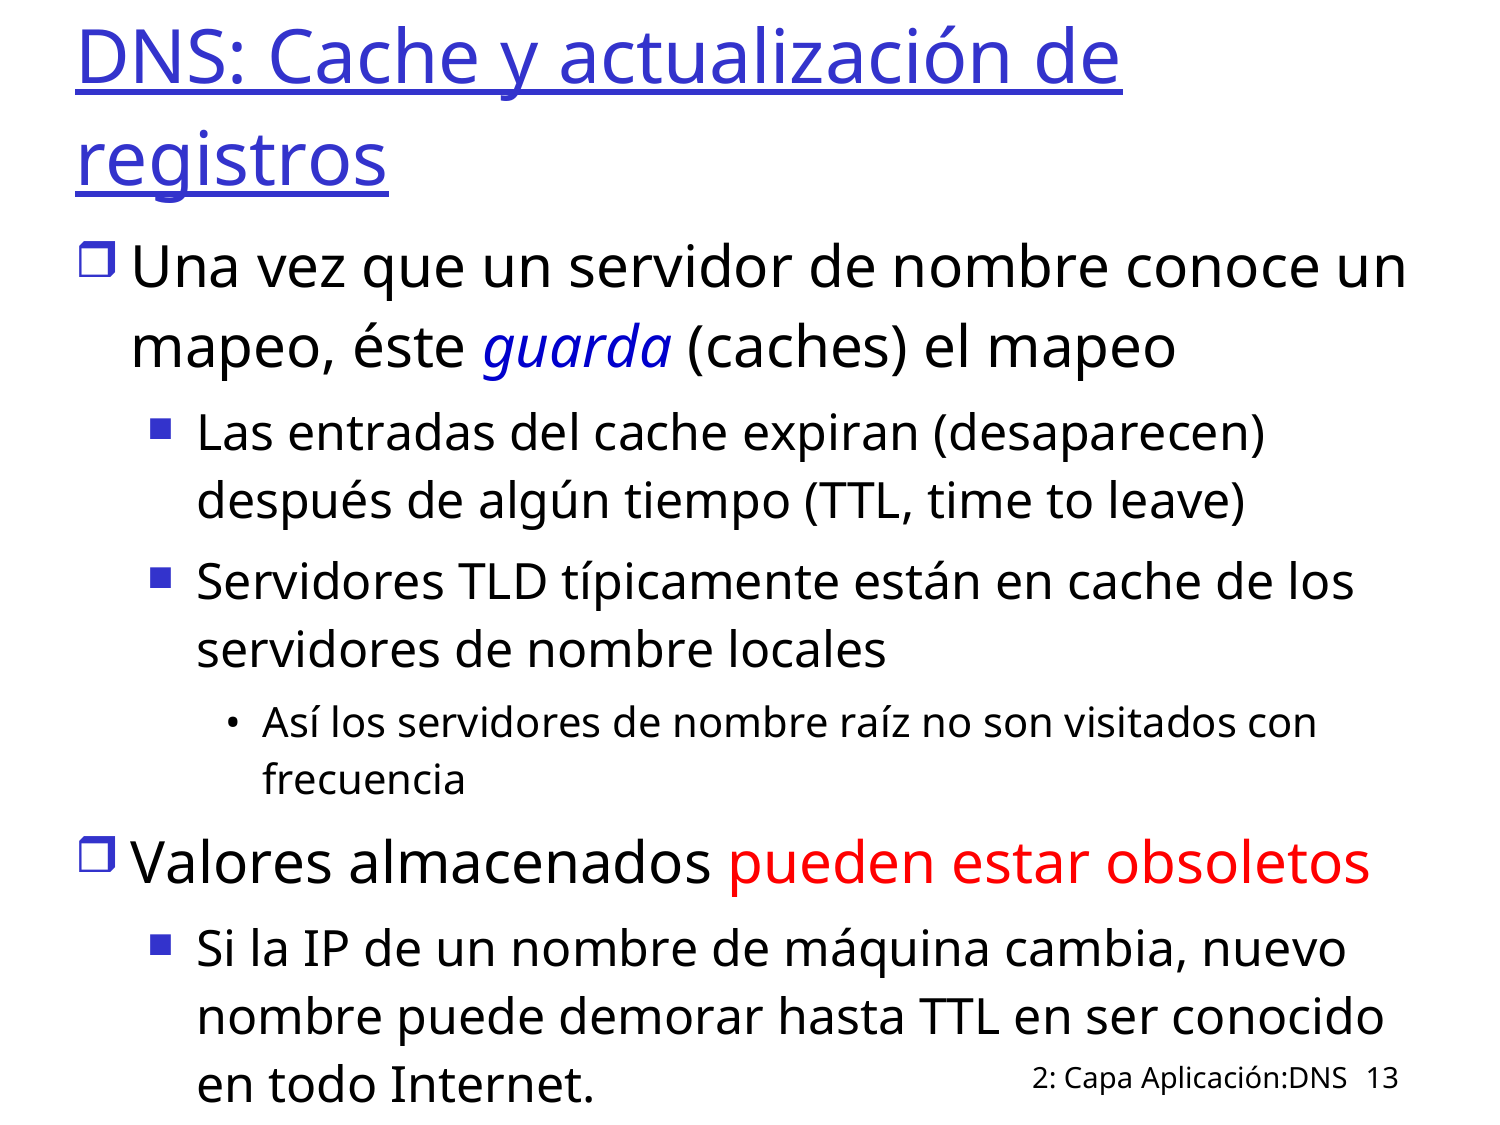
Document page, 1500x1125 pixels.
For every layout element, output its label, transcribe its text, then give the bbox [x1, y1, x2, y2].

list Una vez que un servidor de nombre conoce un mapeo, éste guarda (caches) el mapeo Las entradas del cache expiran (desaparecen) después de algún tiempo (TTL, time to leave)‏ Servidores TLD típicamente están en cache de los servidores de nombre locales Así los servidores de nombre raíz no son visitados con frecuencia Valores almacenados pueden estar obsoletos Si la IP de un nombre de máquina cambia, nuevo nombre puede demorar hasta TTL en ser conocido en todo Internet. El mecanismo para cambiar nombres está estandarizado (RFC 2136). [75, 225, 1426, 1025]
title DNS: Cache y actualización de registros [75, 18, 1426, 193]
